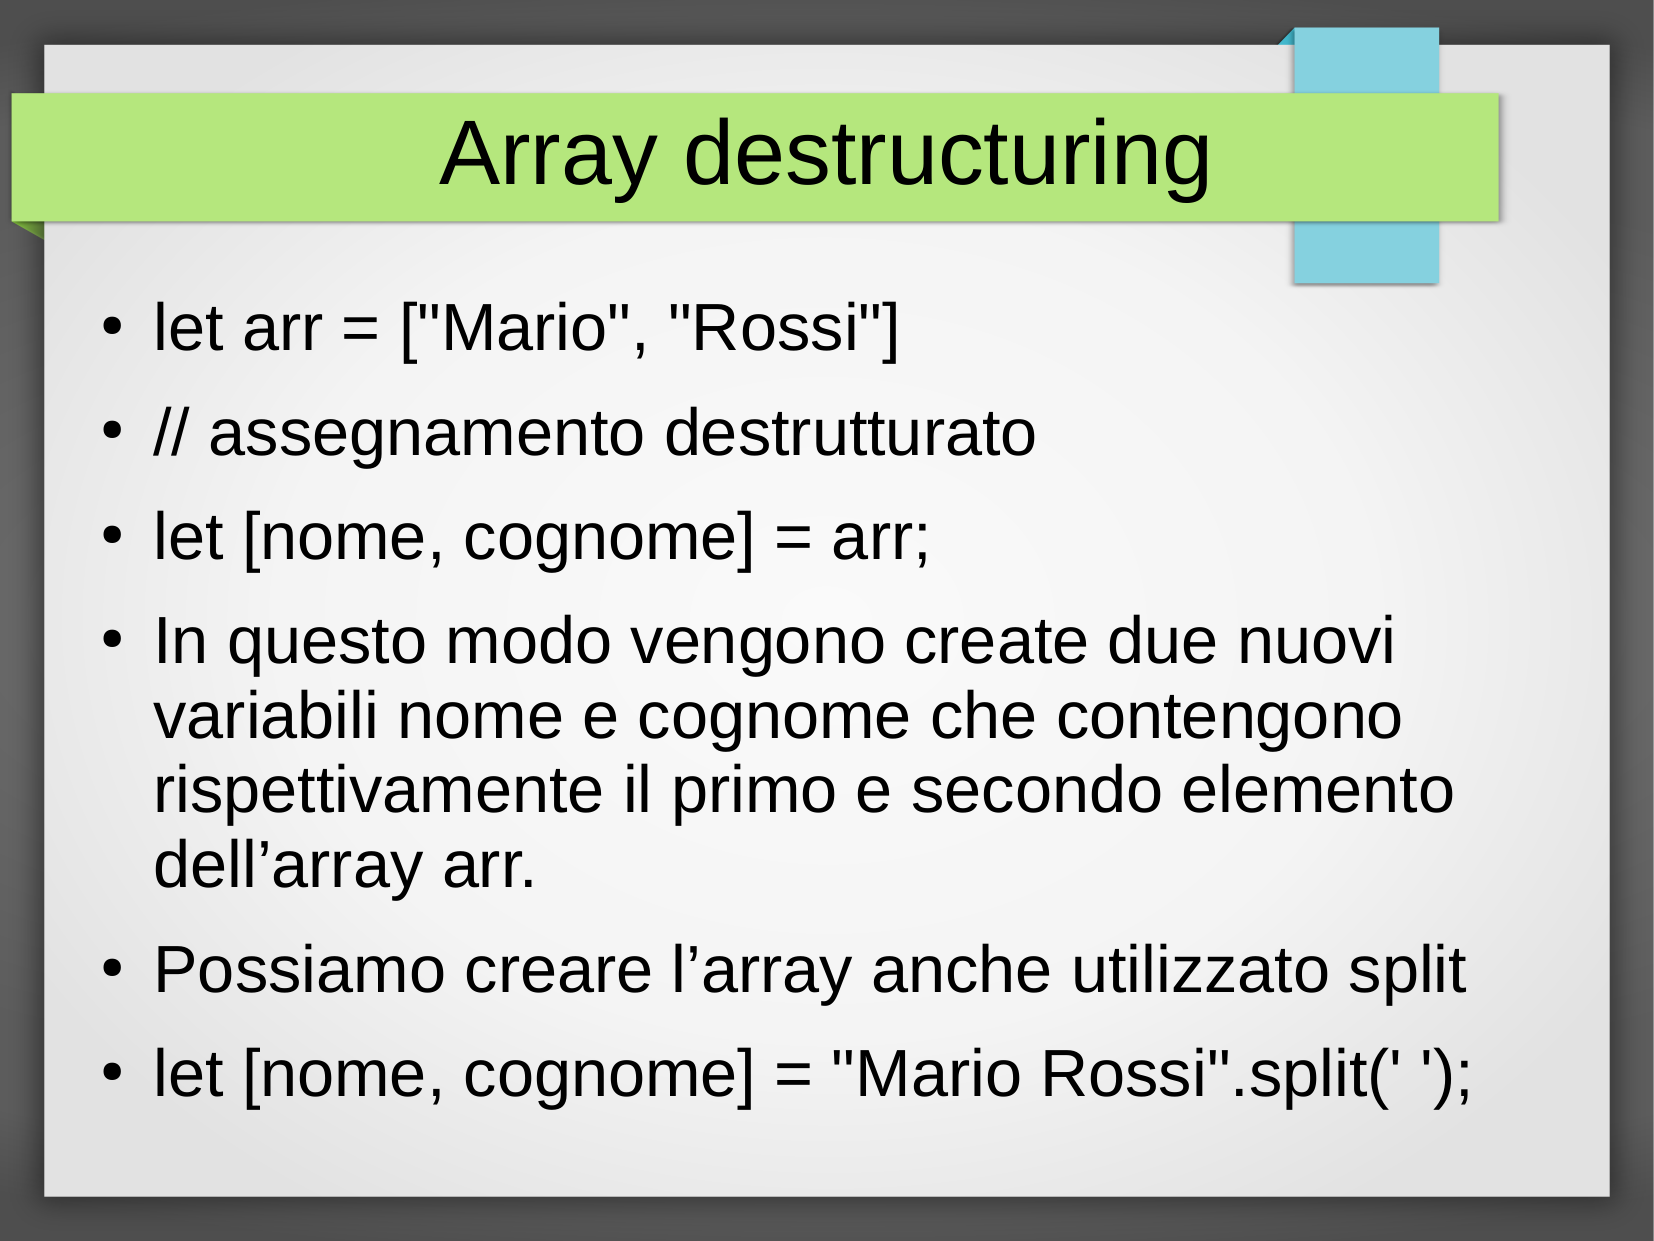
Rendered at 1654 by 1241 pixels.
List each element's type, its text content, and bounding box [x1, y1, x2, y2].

picture [0, 0, 1654, 1241]
list let arr = ["Mario", "Rossi"] // assegnamento destrutturato let [nome, cognome] = arr; In questo modo vengono create due nuovi variabili nome e cognome che contengono rispettivamente il primo e secondo elemento dell’array arr. Possiamo creare l’array anche utilizzato split let [nome, cognome] = "Mario Rossi".split(' '); [82, 290, 1571, 1170]
title Array destructuring [82, 49, 1571, 257]
